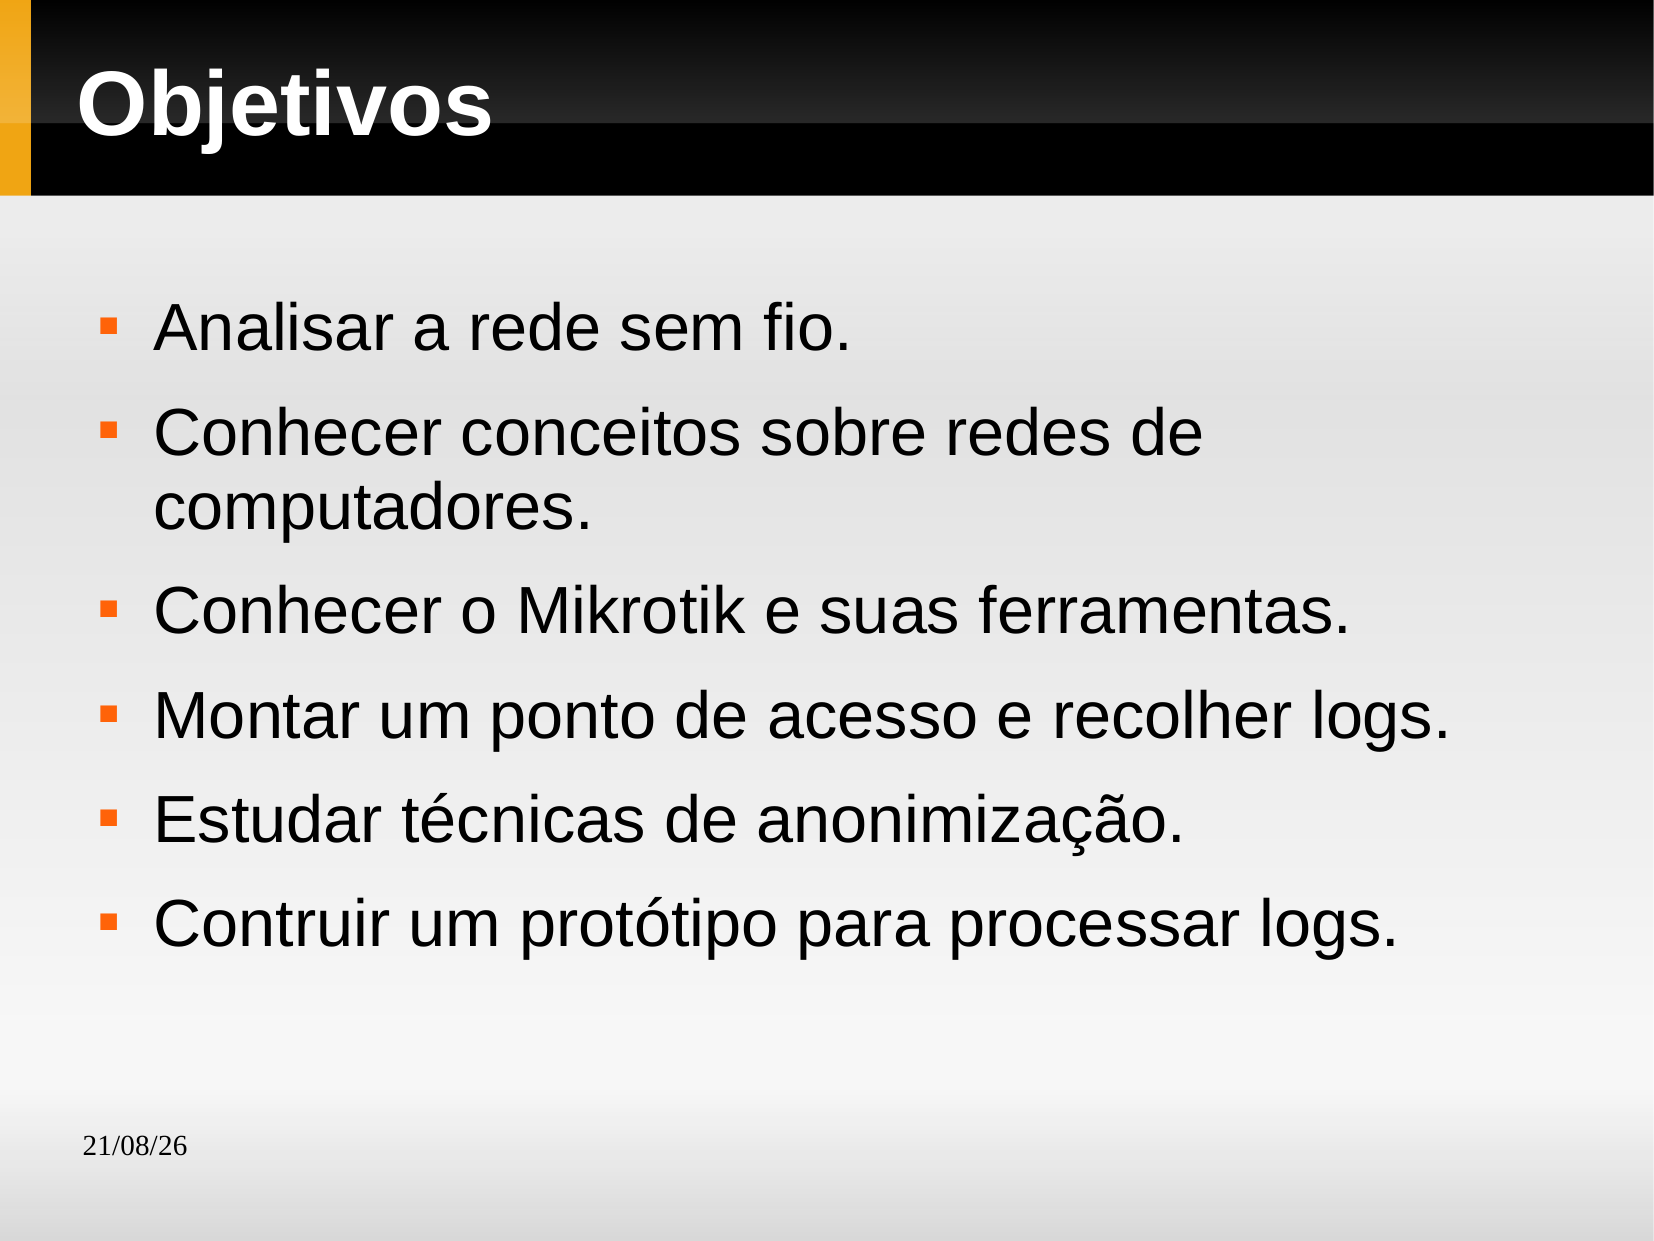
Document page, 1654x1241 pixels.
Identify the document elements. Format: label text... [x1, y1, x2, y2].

picture [0, 0, 1654, 1241]
list Analisar a rede sem fio. Conhecer conceitos sobre redes de computadores. Conhecer o Mikrotik e suas ferramentas. Montar um ponto de acesso e recolher logs. Estudar técnicas de anonimização. Contruir um protótipo para processar logs. [82, 290, 1571, 1094]
title Objetivos [76, 7, 1565, 200]
